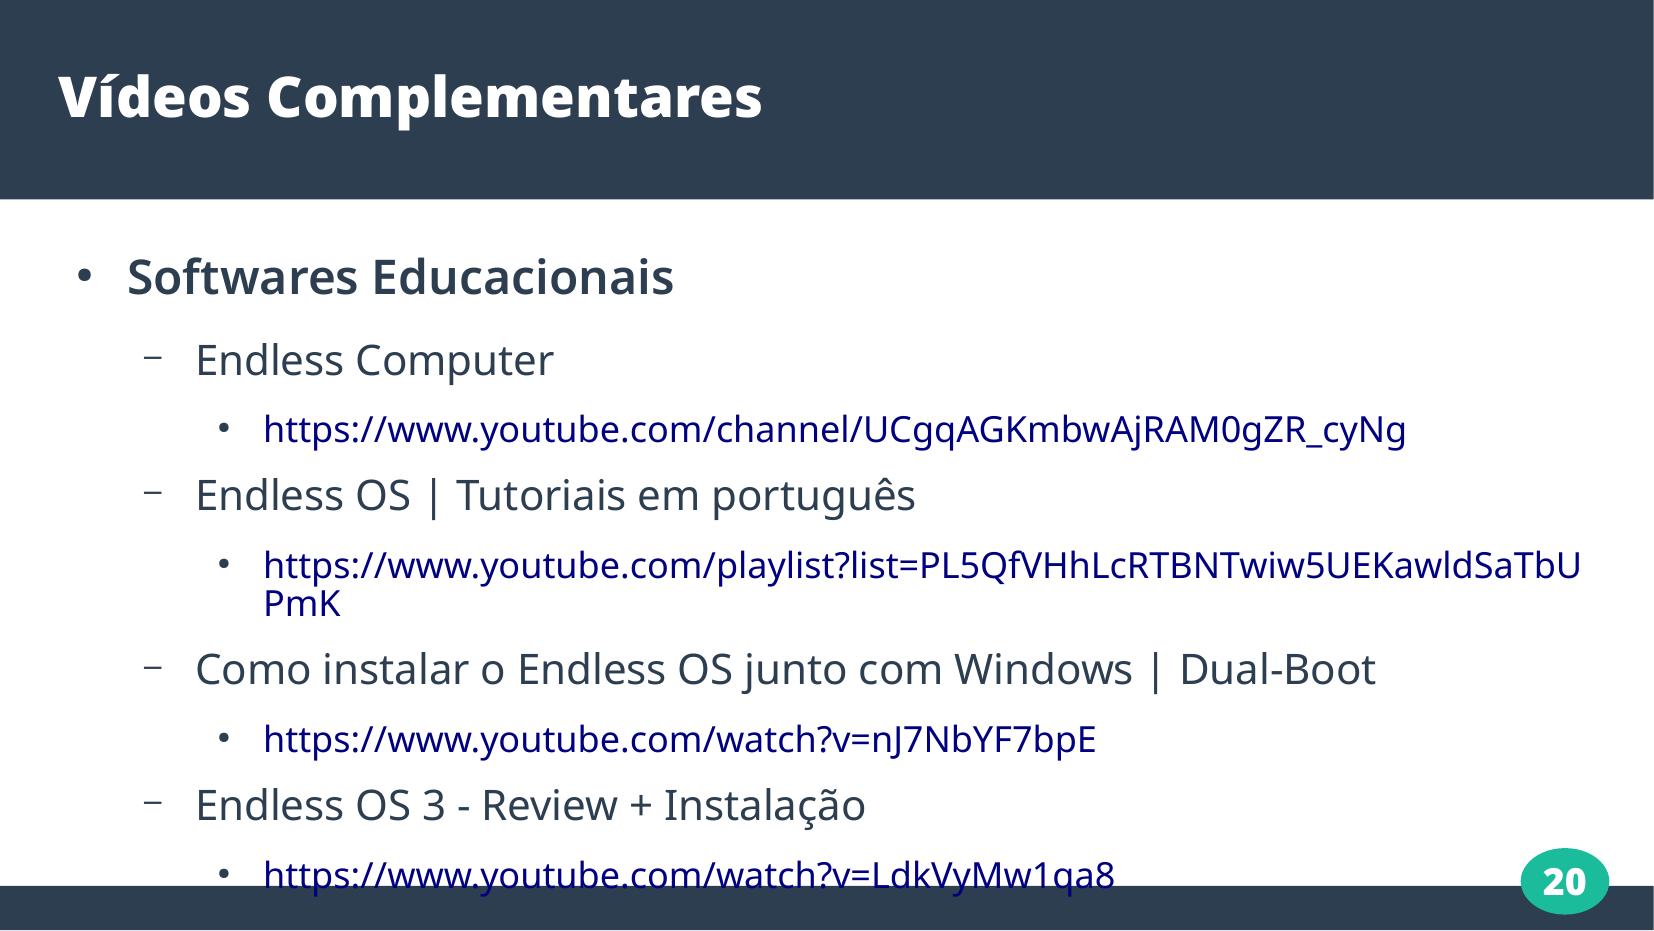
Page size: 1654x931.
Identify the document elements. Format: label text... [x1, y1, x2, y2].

title Vídeos Complementares [59, 37, 1595, 155]
list Softwares Educacionais Endless Computer https://www.youtube.com/channel/UCgqAGKmbwAjRAM0gZR_cyNg Endless OS | Tutoriais em português https://www.youtube.com/playlist?list=PL5QfVHhLcRTBNTwiw5UEKawldSaTbUPmK Como instalar o Endless OS junto com Windows | Dual-Boot https://www.youtube.com/watch?v=nJ7NbYF7bpE Endless OS 3 - Review + Instalação https://www.youtube.com/watch?v=LdkVyMw1qa8 [59, 243, 1595, 864]
